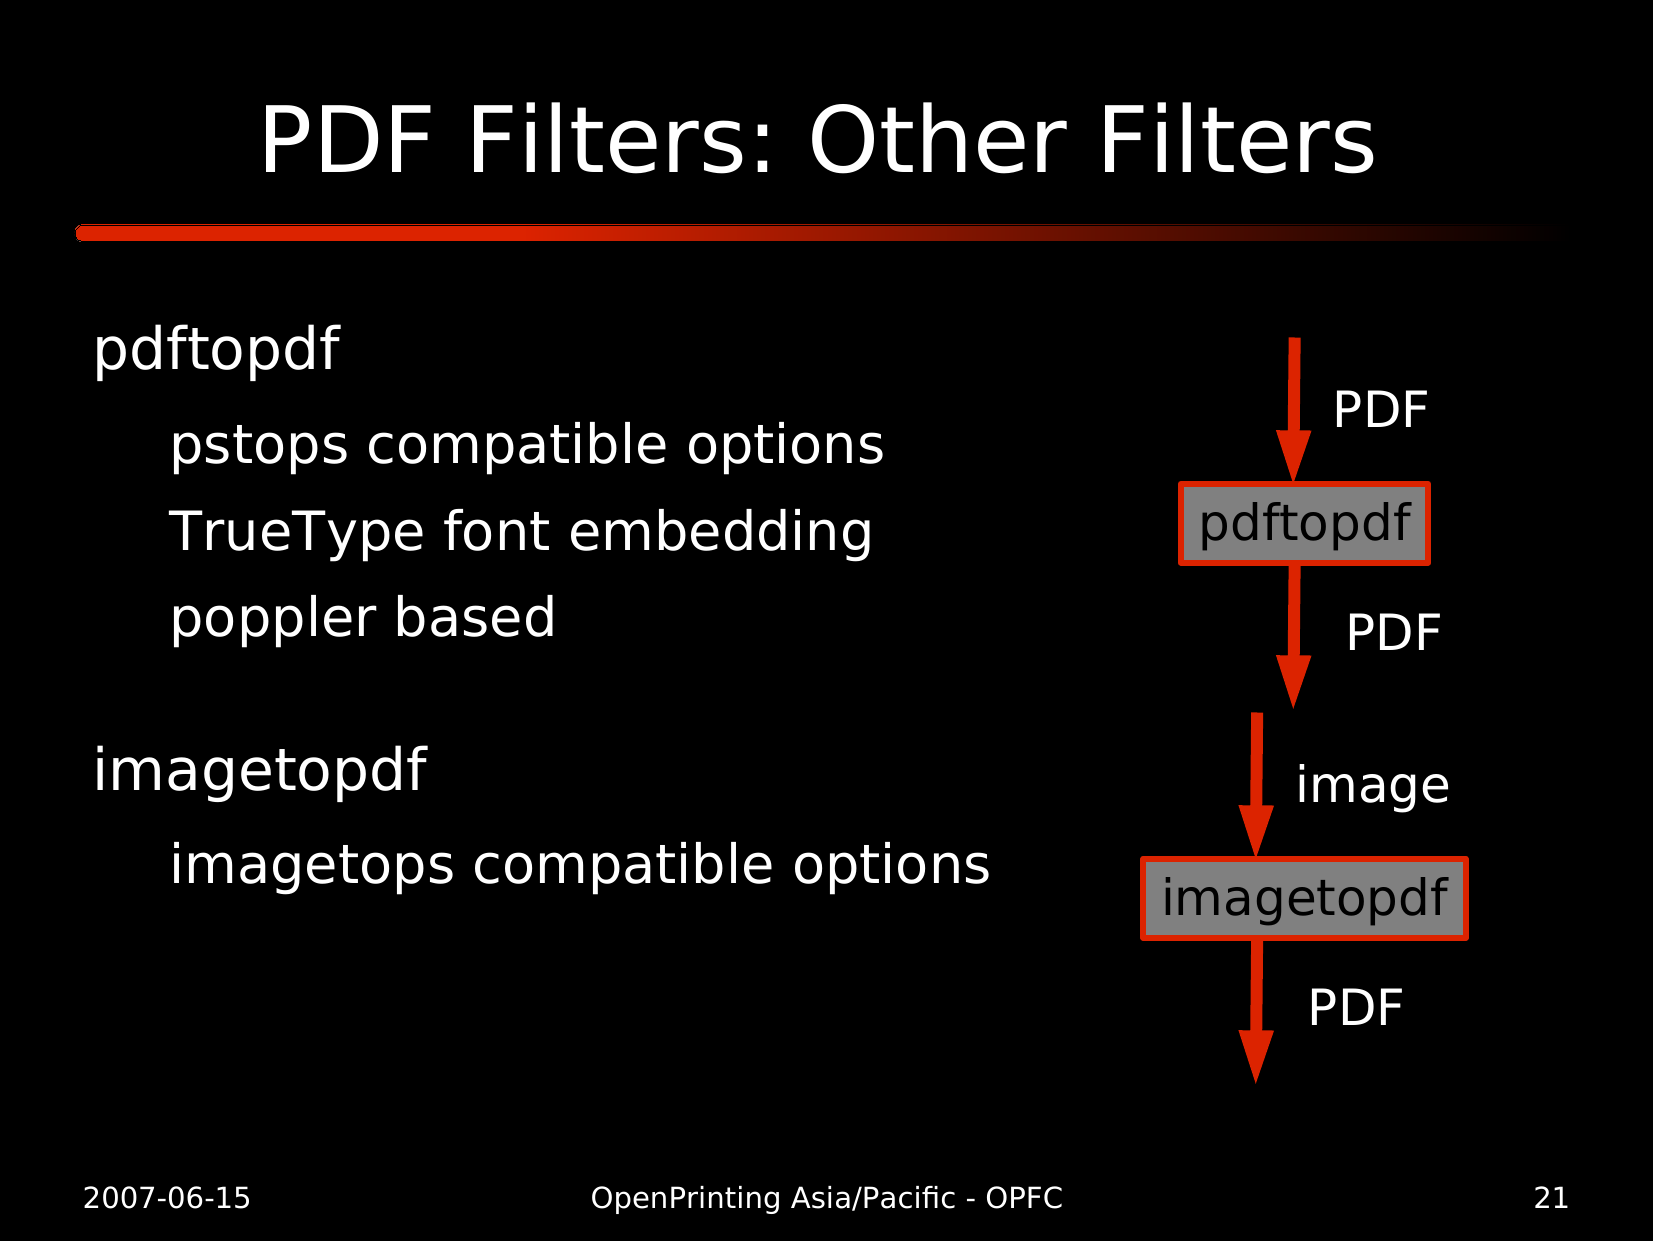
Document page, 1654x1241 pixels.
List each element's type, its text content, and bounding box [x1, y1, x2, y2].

text_box image [1280, 748, 1467, 822]
text_box pdftopdf [1180, 483, 1429, 563]
text_box PDF [1318, 373, 1446, 447]
text_box imagetopdf [1143, 858, 1466, 938]
text_box PDF [1293, 971, 1421, 1045]
text_box PDF [1330, 596, 1458, 670]
list pdftopdf pstops compatible options TrueType font embedding poppler based imagetopdf imagetops compatible options [75, 316, 1163, 1088]
title PDF Filters: Other Filters [75, 37, 1563, 245]
